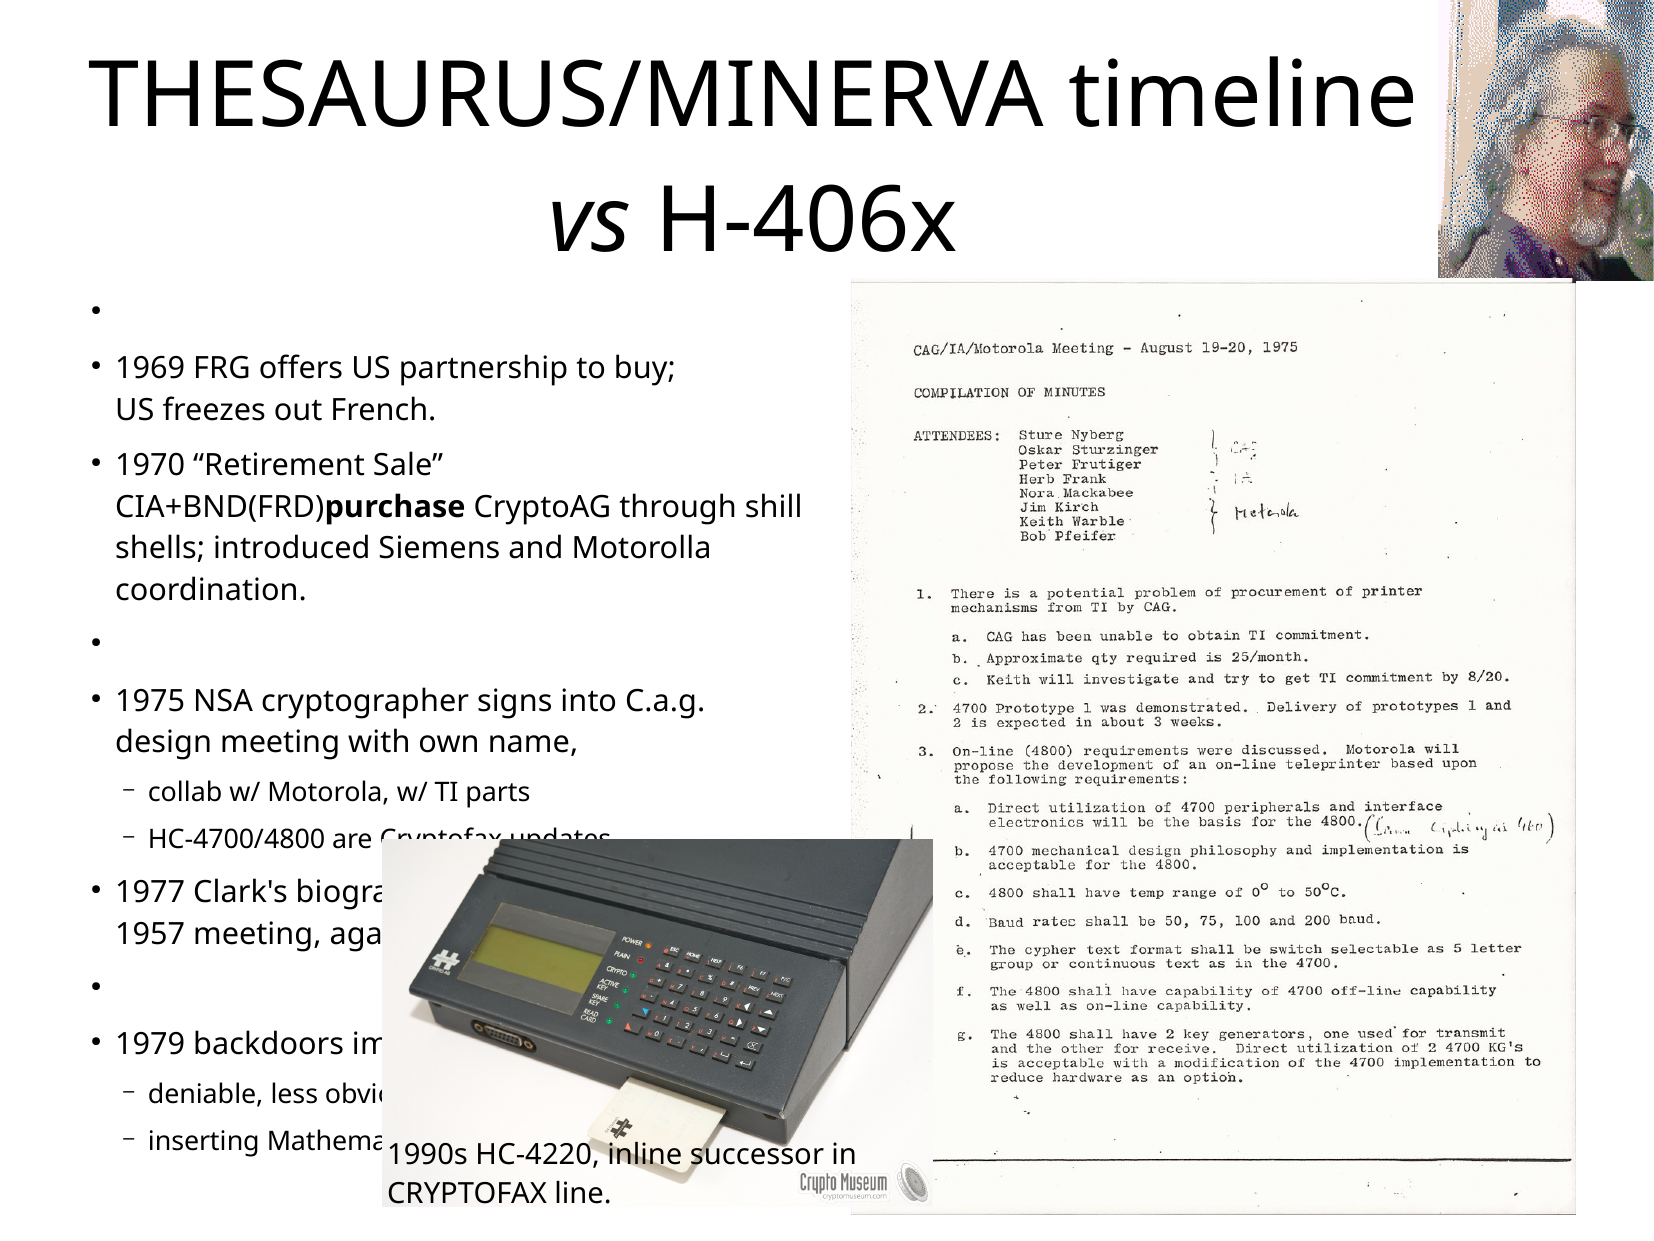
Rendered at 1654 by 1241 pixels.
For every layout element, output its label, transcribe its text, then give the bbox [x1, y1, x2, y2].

text_box 1990s HC-4220, inline successor in CRYPTOFAX line. [372, 1125, 916, 1210]
list 1969 FRG offers US partnership to buy; US freezes out French. 1970 “Retirement Sale” CIA+BND(FRD)purchase CryptoAG through shill shells; introduced Siemens and Motorolla coordination. 1975 NSA cryptographer signs into C.a.g. design meeting with own name, collab w/ Motorola, w/ TI parts HC-4700/4800 are Cryptofax updates 1977 Clark's biography of WFF mentions the 1957 meeting, against NSA advice 1979 backdoors improved deniable, less obvious inserting Mathematicians in the know in Crypto,a.g. [82, 290, 809, 1171]
picture [382, 0, 1654, 1216]
title THESAURUS/MINERVA timeline vs H-406x [82, 44, 1426, 262]
